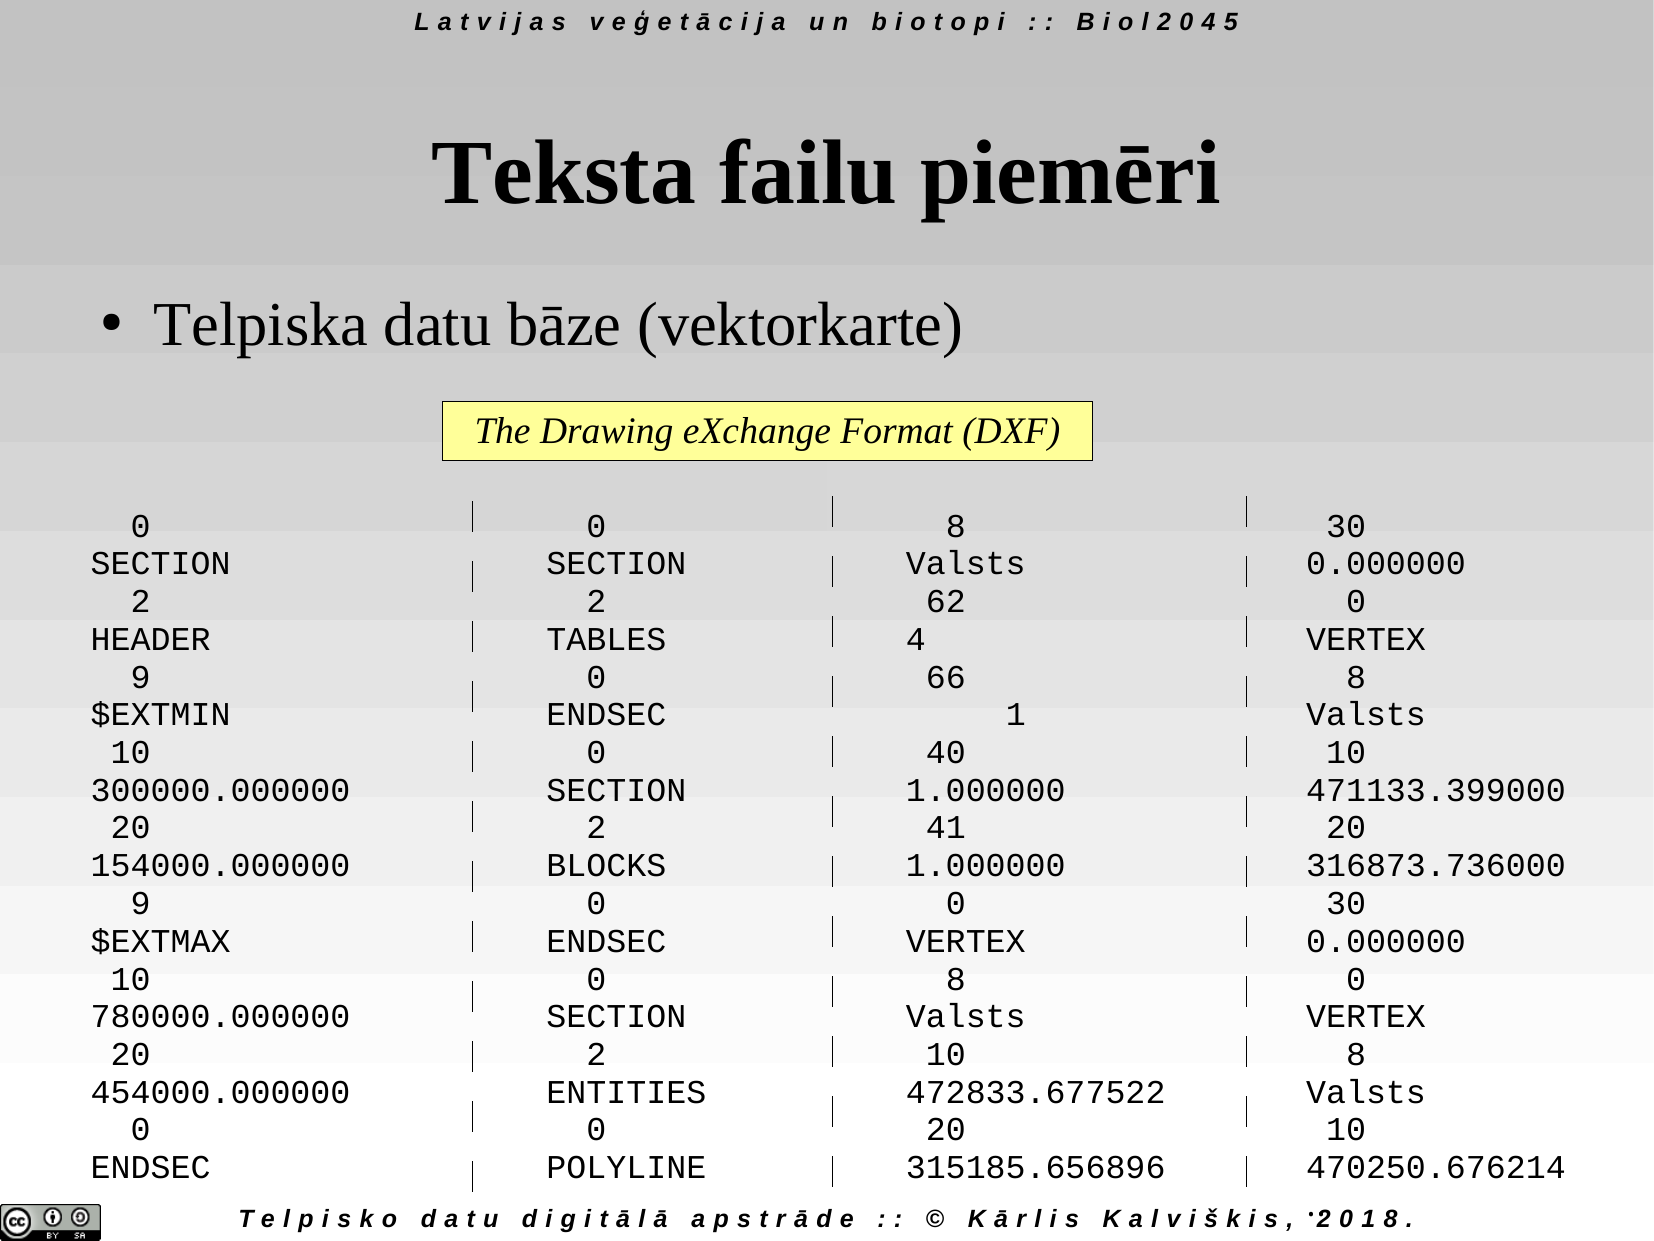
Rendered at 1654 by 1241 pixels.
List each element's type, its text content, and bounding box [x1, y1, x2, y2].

text_box 8 Valsts 62 4 66 1 40 1.000000 41 1.000000 0 VERTEX 8 Valsts 10 472833.677522 20 315185.656896 [890, 501, 1181, 1234]
text_box 30 0.000000 0 VERTEX 8 Valsts 10 471133.399000 20 316873.736000 30 0.000000 0 VERTEX 8 Valsts 10 470250.676214 ‥ [1291, 501, 1581, 1234]
text_box 0 SECTION 2 TABLES 0 ENDSEC 0 SECTION 2 BLOCKS 0 ENDSEC 0 SECTION 2 ENTITIES 0 POLYLINE [531, 501, 722, 1211]
text_box 0 SECTION 2 HEADER 9 $EXTMIN 10 300000.000000 20 154000.000000 9 $EXTMAX 10 780000.000000 20 454000.000000 0 ENDSEC [75, 501, 366, 1205]
list Telpiska datu bāze (vektorkarte) [82, 289, 1571, 1098]
title Teksta failu piemēri [29, 49, 1625, 296]
picture [0, 0, 1654, 1241]
text_box The Drawing eXchange Format (DXF) [442, 401, 1093, 461]
